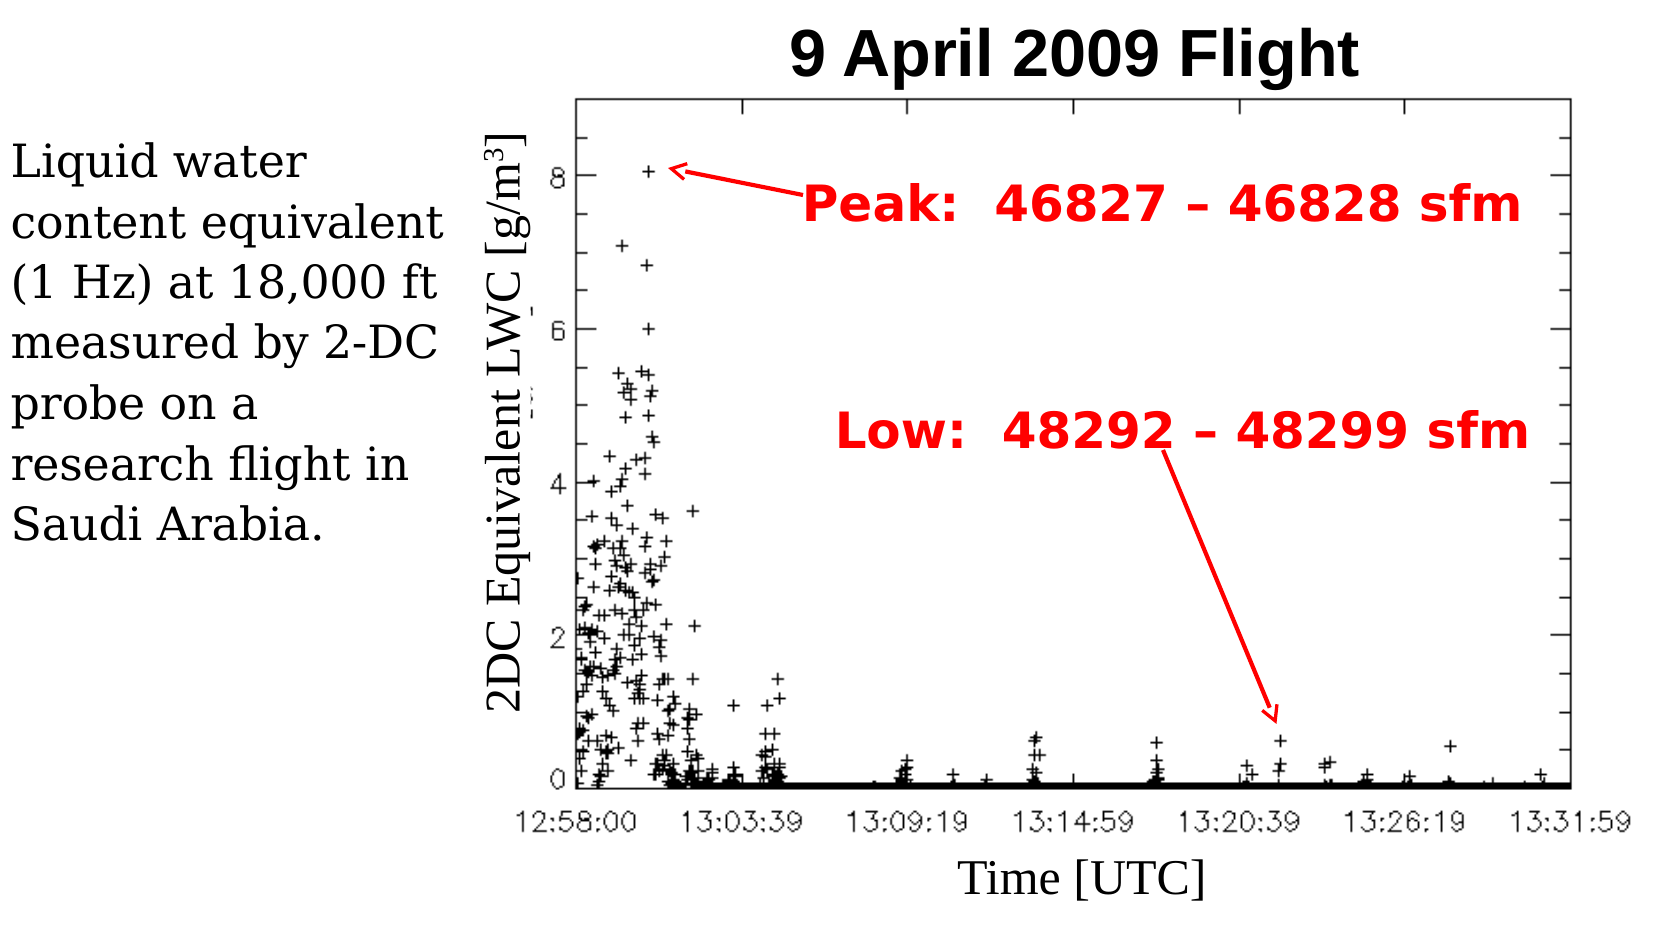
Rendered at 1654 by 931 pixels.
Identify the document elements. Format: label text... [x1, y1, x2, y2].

text_box Time [UTC] [905, 838, 1259, 916]
text_box 2DC Equivalent LWC [g/m3] [462, 110, 531, 727]
text_box 9 April 2009 Flight [248, 15, 1654, 93]
text_box Low: 48292 – 48299 sfm [821, 398, 1544, 467]
text_box Peak: 46827 – 46828 sfm [788, 171, 1544, 240]
picture [395, 93, 1634, 896]
text_box Liquid water content equivalent (1 Hz) at 18,000 ft measured by 2-DC probe on a research flight in Saudi Arabia. [0, 119, 469, 557]
